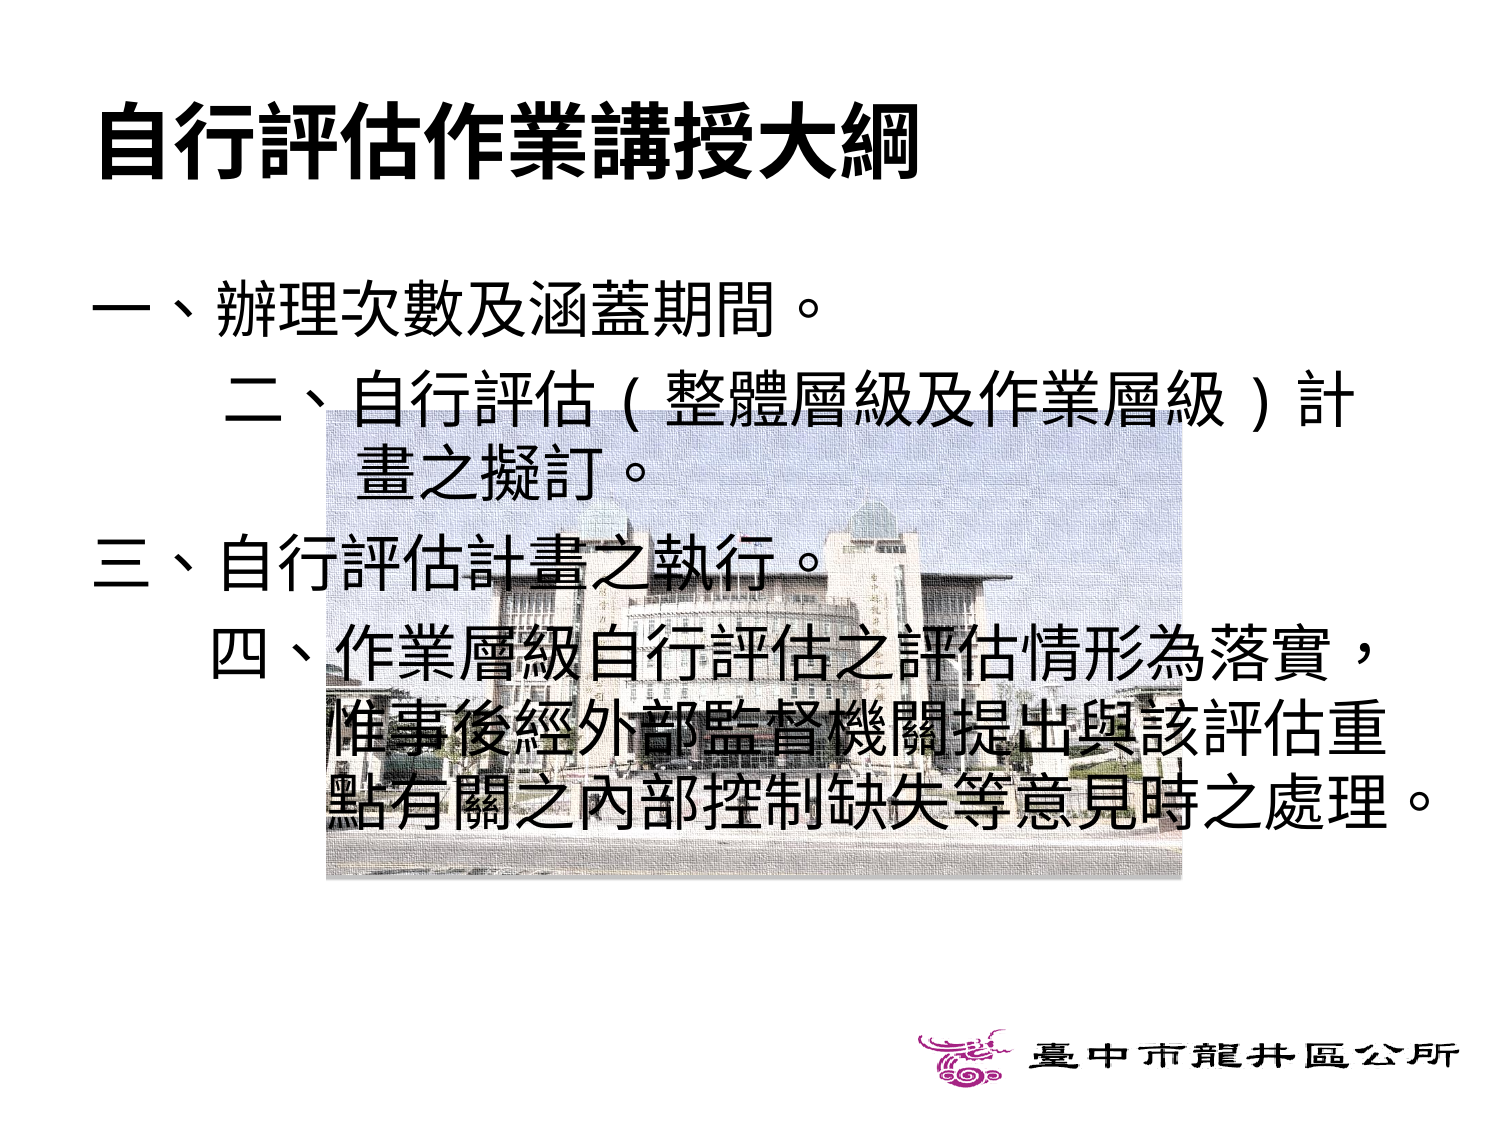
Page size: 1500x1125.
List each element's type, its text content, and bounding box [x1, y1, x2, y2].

list 一、辦理次數及涵蓋期間。 二、自行評估(整體層級及作業層級)計畫之擬訂。 三、自行評估計畫之執行。 四、作業層級自行評估之評估情形為落實，惟事後經外部監督機關提出與該評估重點有關之內部控制缺失等意見時之處理。 [75, 262, 1426, 1005]
title 自行評估作業講授大綱 [75, 45, 1426, 233]
